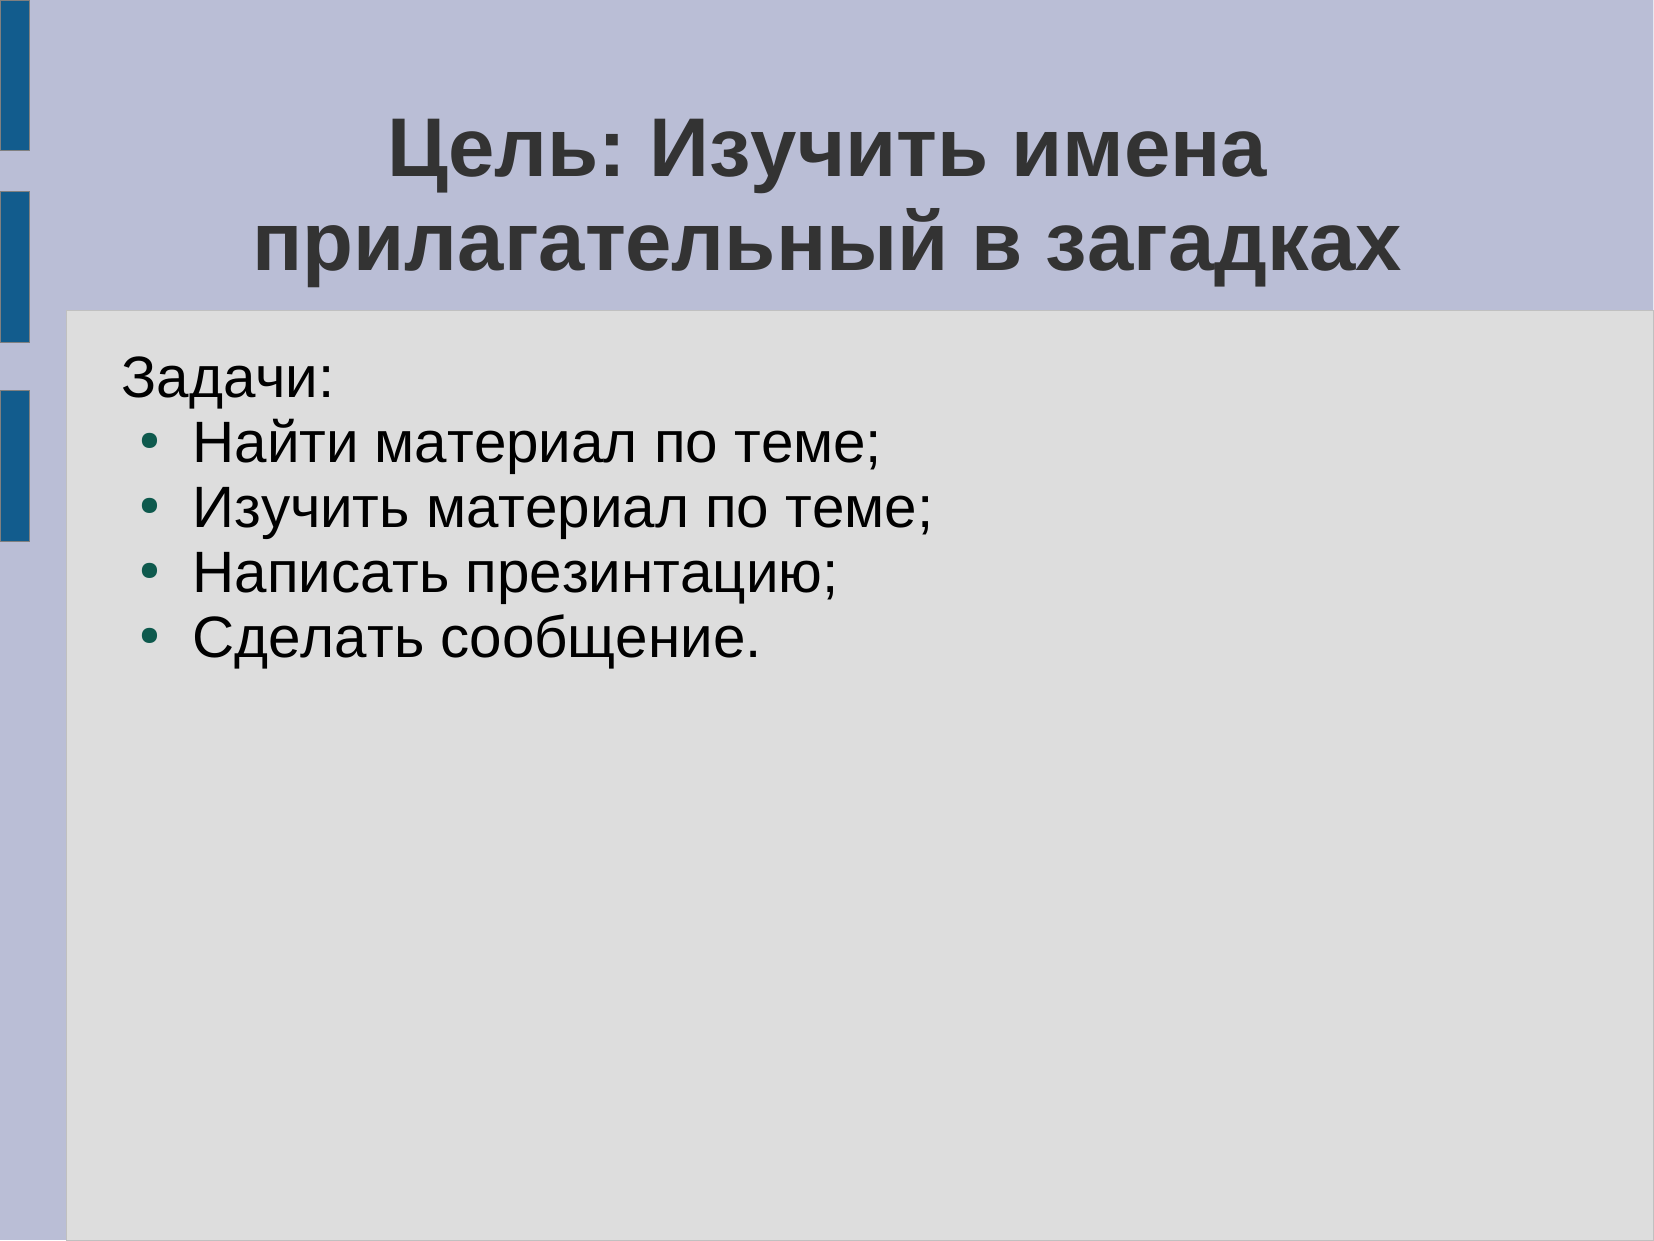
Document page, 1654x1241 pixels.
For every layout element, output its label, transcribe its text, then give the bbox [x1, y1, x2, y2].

list Задачи: Найти материал по теме; Изучить материал по теме; Написать презинтацию; Сделать сообщение. [121, 344, 1534, 1127]
title Цель: Изучить имена прилагательный в загадках [121, 91, 1534, 299]
